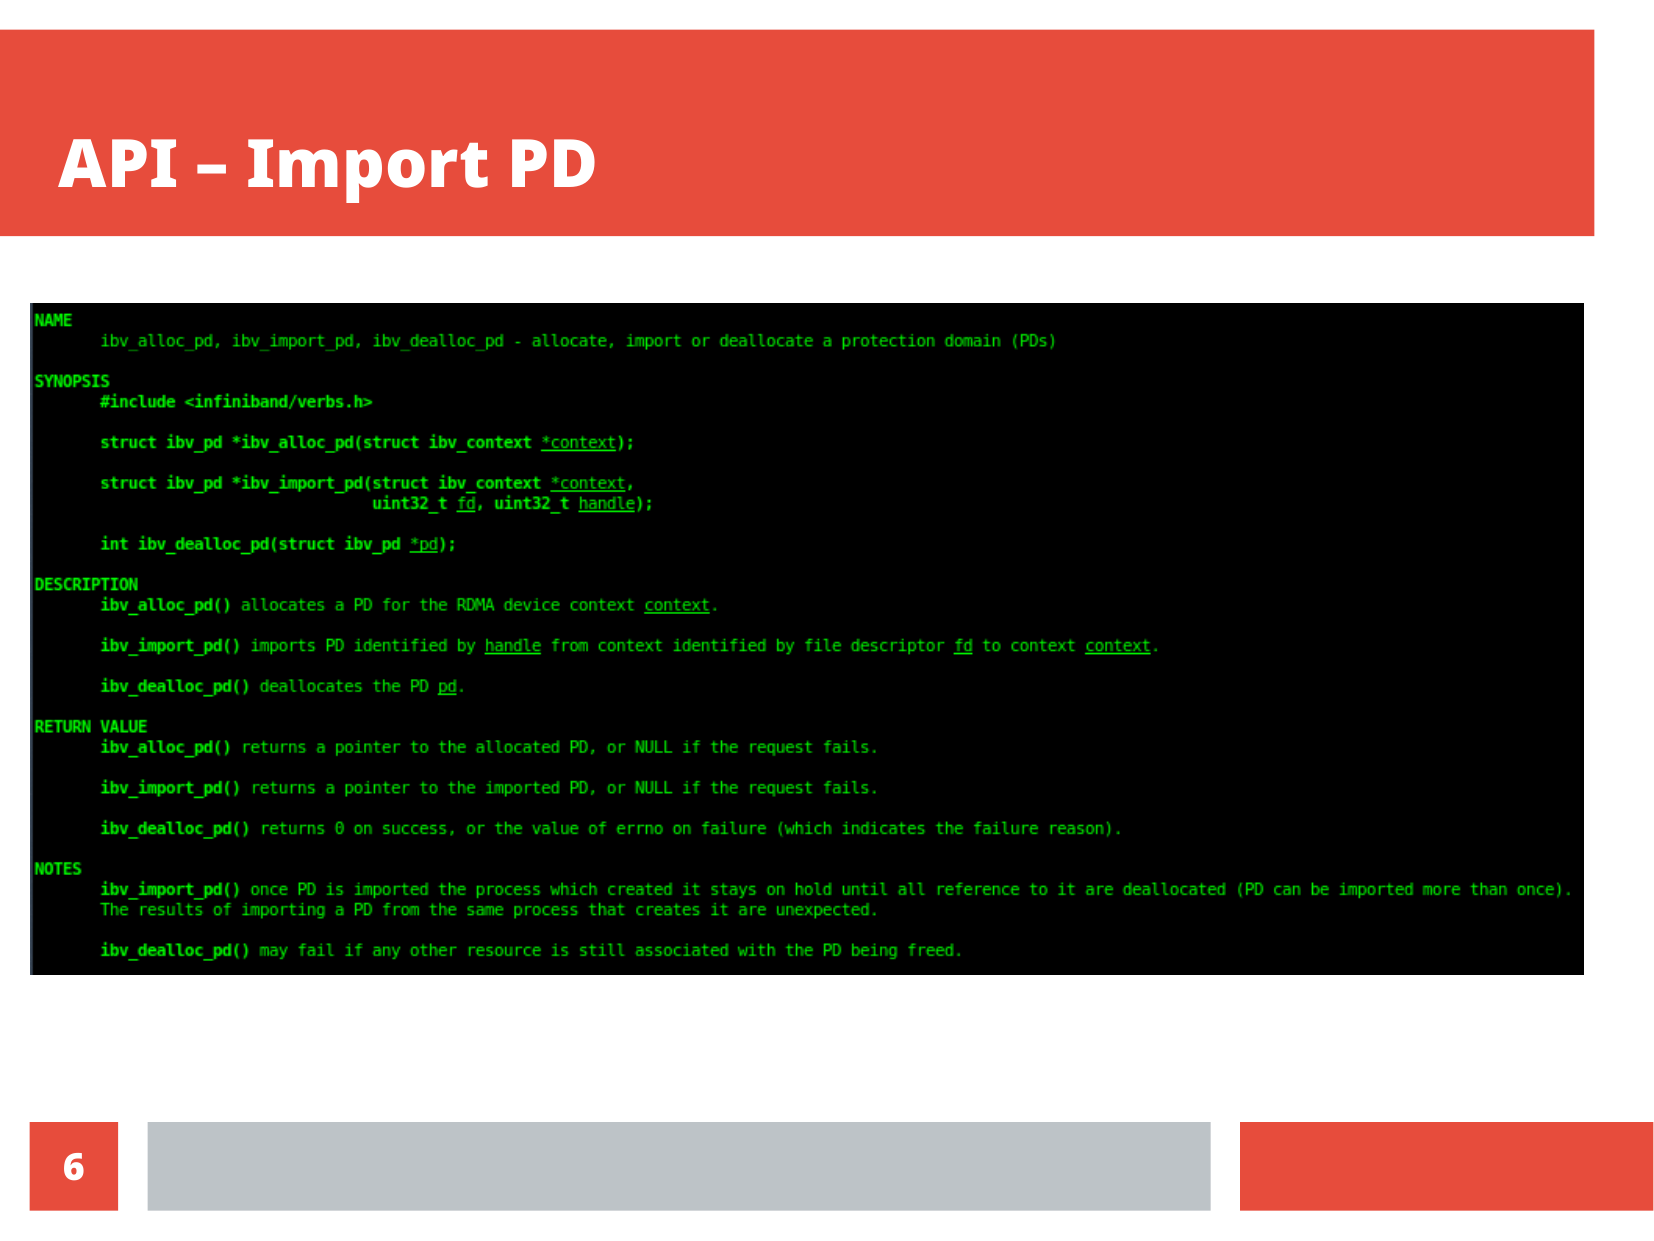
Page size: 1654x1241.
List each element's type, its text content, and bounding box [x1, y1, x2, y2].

picture [30, 303, 1584, 976]
title API – Import PD [59, 59, 1595, 207]
